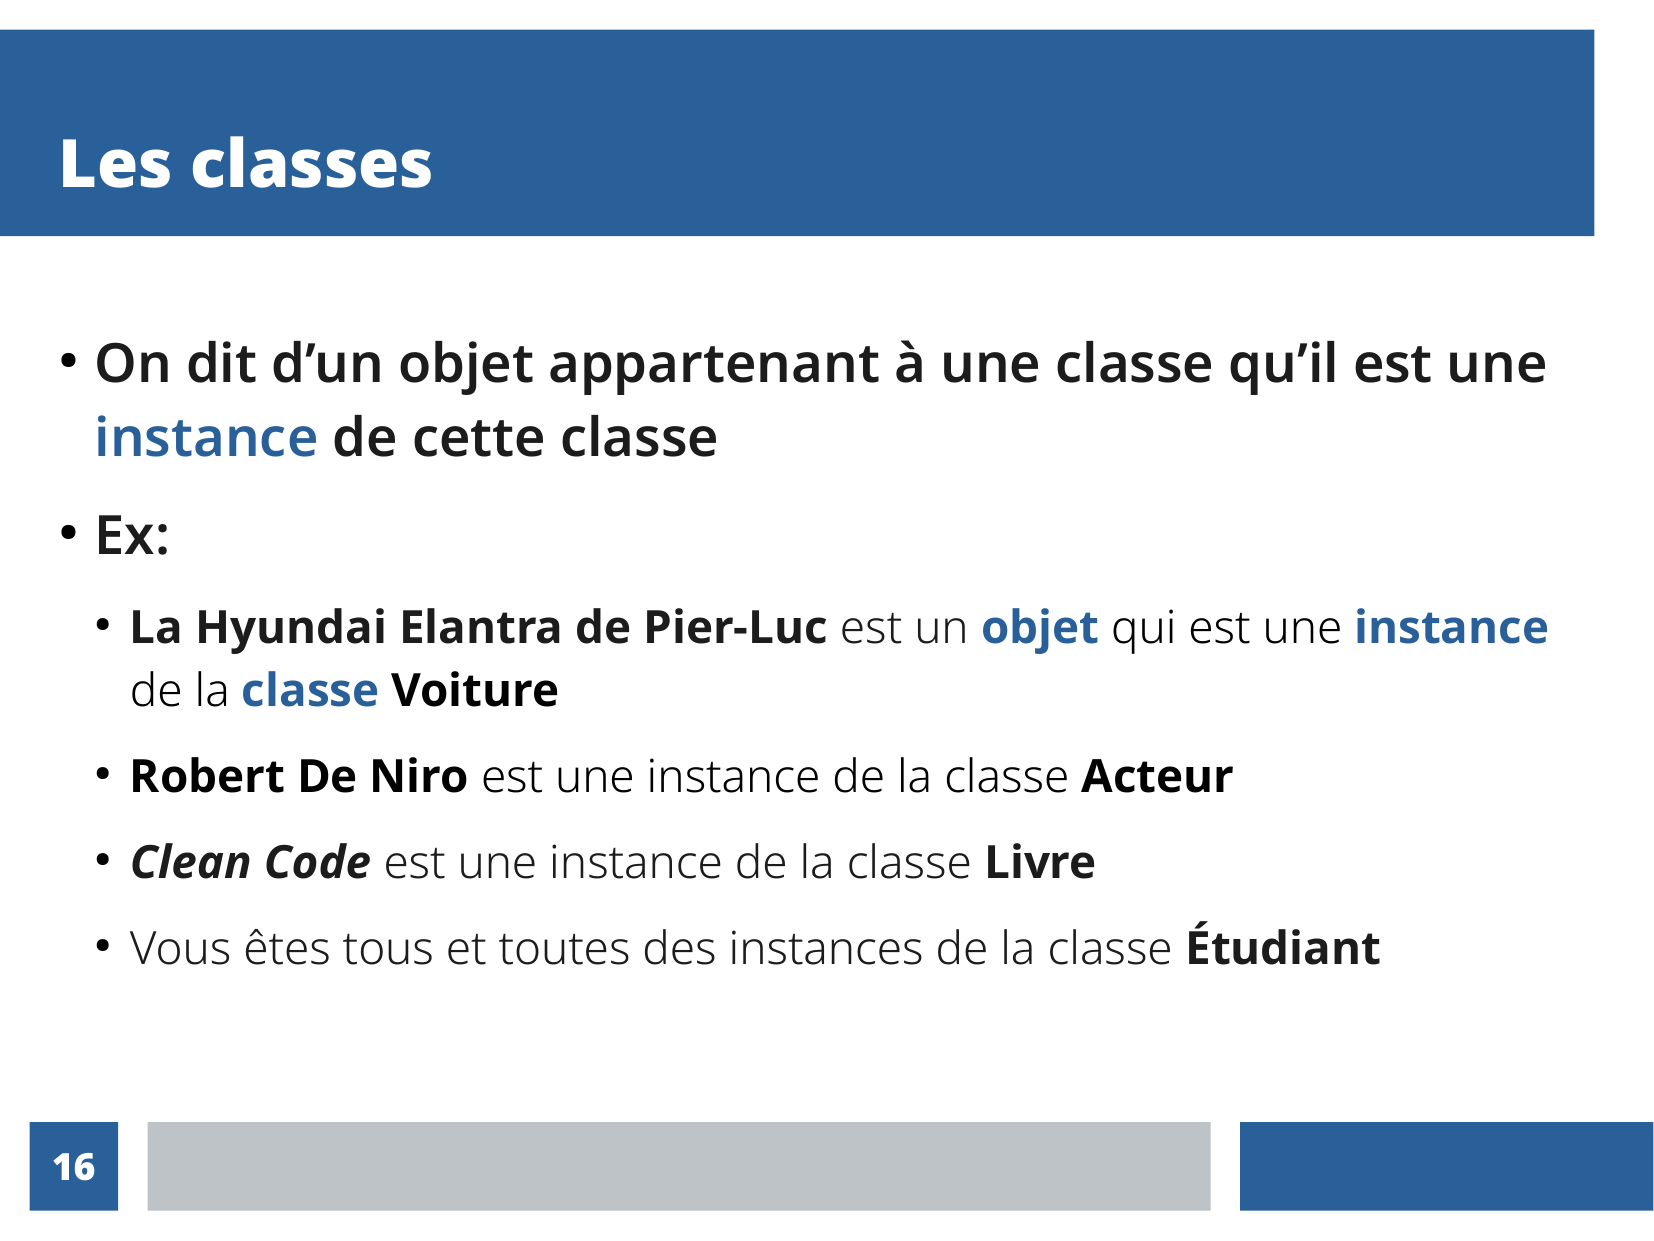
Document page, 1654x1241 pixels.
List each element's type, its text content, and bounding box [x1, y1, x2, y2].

title Les classes [59, 59, 1595, 207]
list On dit d’un objet appartenant à une classe qu’il est une instance de cette classe Ex: La Hyundai Elantra de Pier-Luc est un objet qui est une instance de la classe Voiture Robert De Niro est une instance de la classe Acteur Clean Code est une instance de la classe Livre Vous êtes tous et toutes des instances de la classe Étudiant [59, 324, 1565, 1093]
